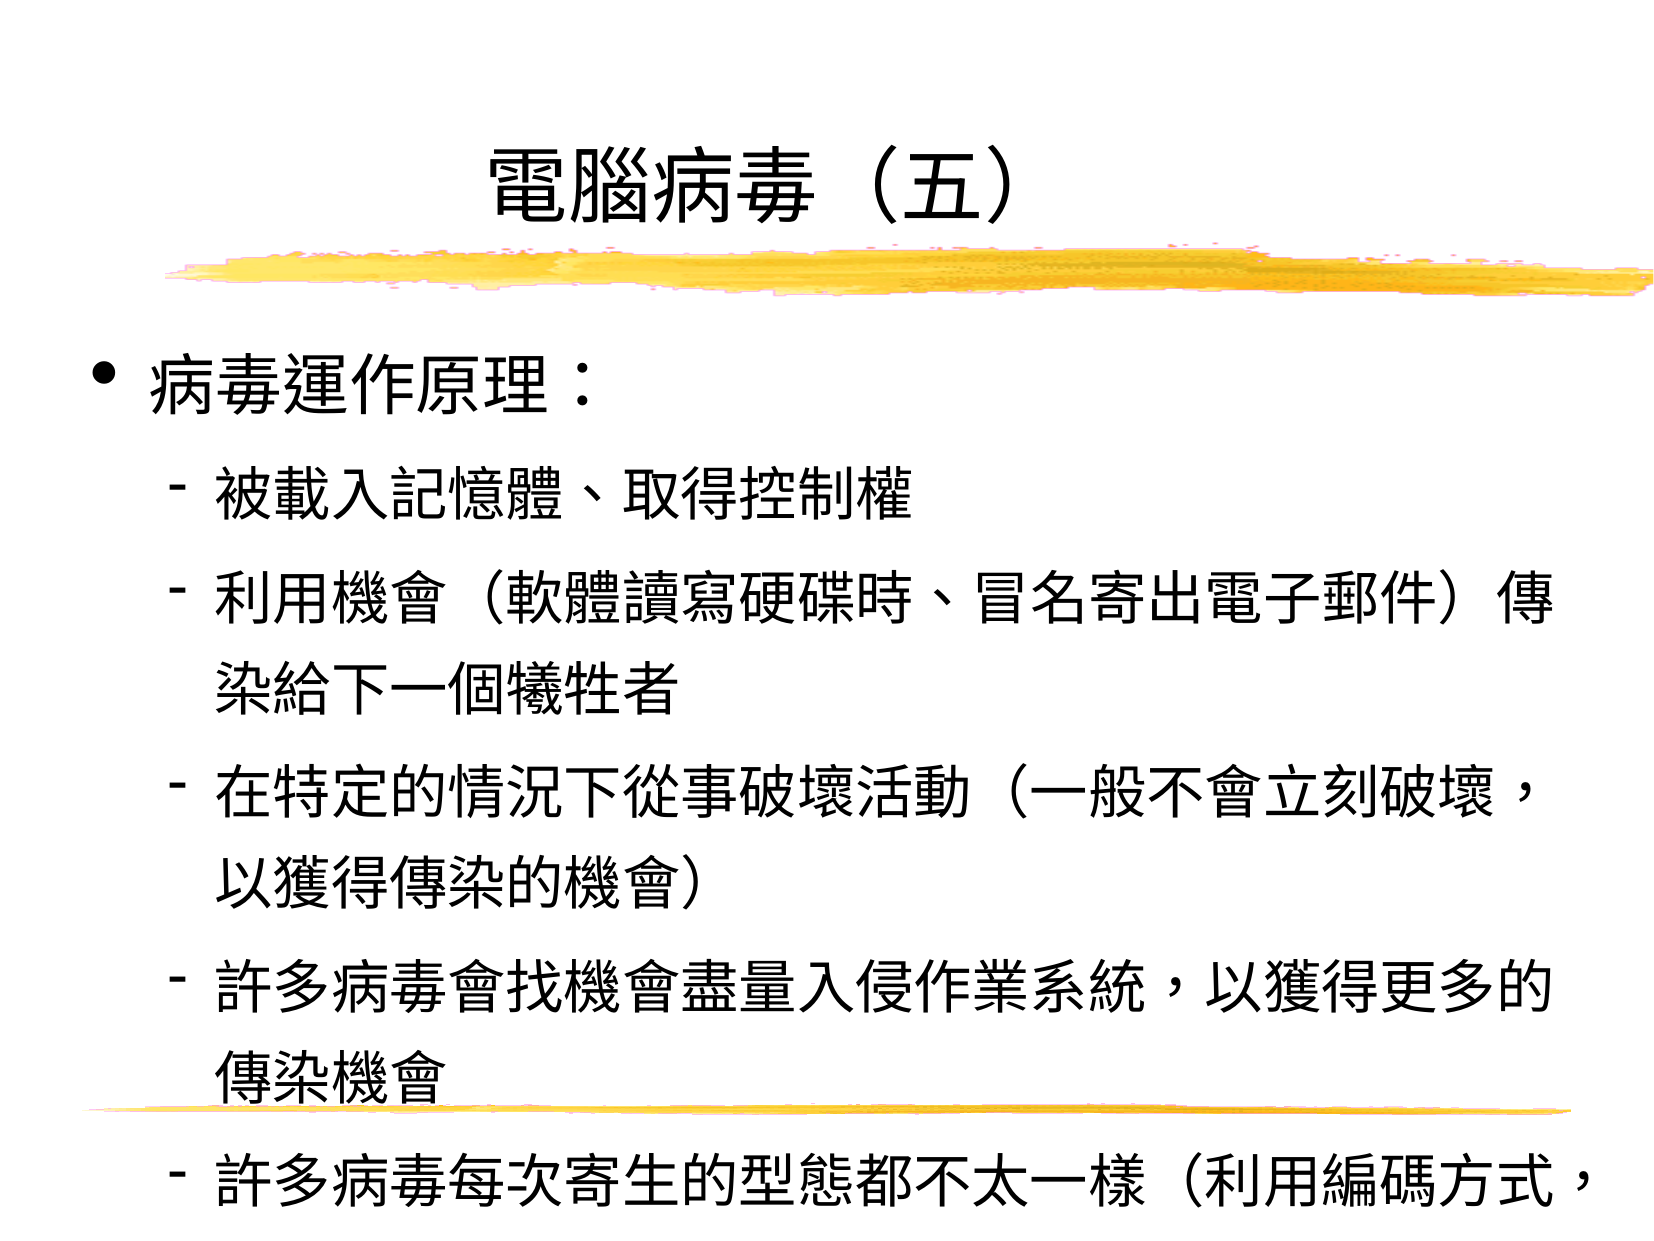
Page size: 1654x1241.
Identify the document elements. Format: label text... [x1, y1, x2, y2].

picture [165, 237, 1654, 308]
list 病毒運作原理： 被載入記憶體、取得控制權 利用機會（軟體讀寫硬碟時、冒名寄出電子郵件）傳染給下一個犧牲者 在特定的情況下從事破壞活動（一般不會立刻破壞，以獲得傳染的機會） 許多病毒會找機會盡量入侵作業系統，以獲得更多的傳染機會 許多病毒每次寄生的型態都不太一樣（利用編碼方式，以避開防毒軟體的檢查），例如：變體引擎 [78, 316, 1579, 1123]
title 電腦病毒（五） [73, 41, 1479, 249]
